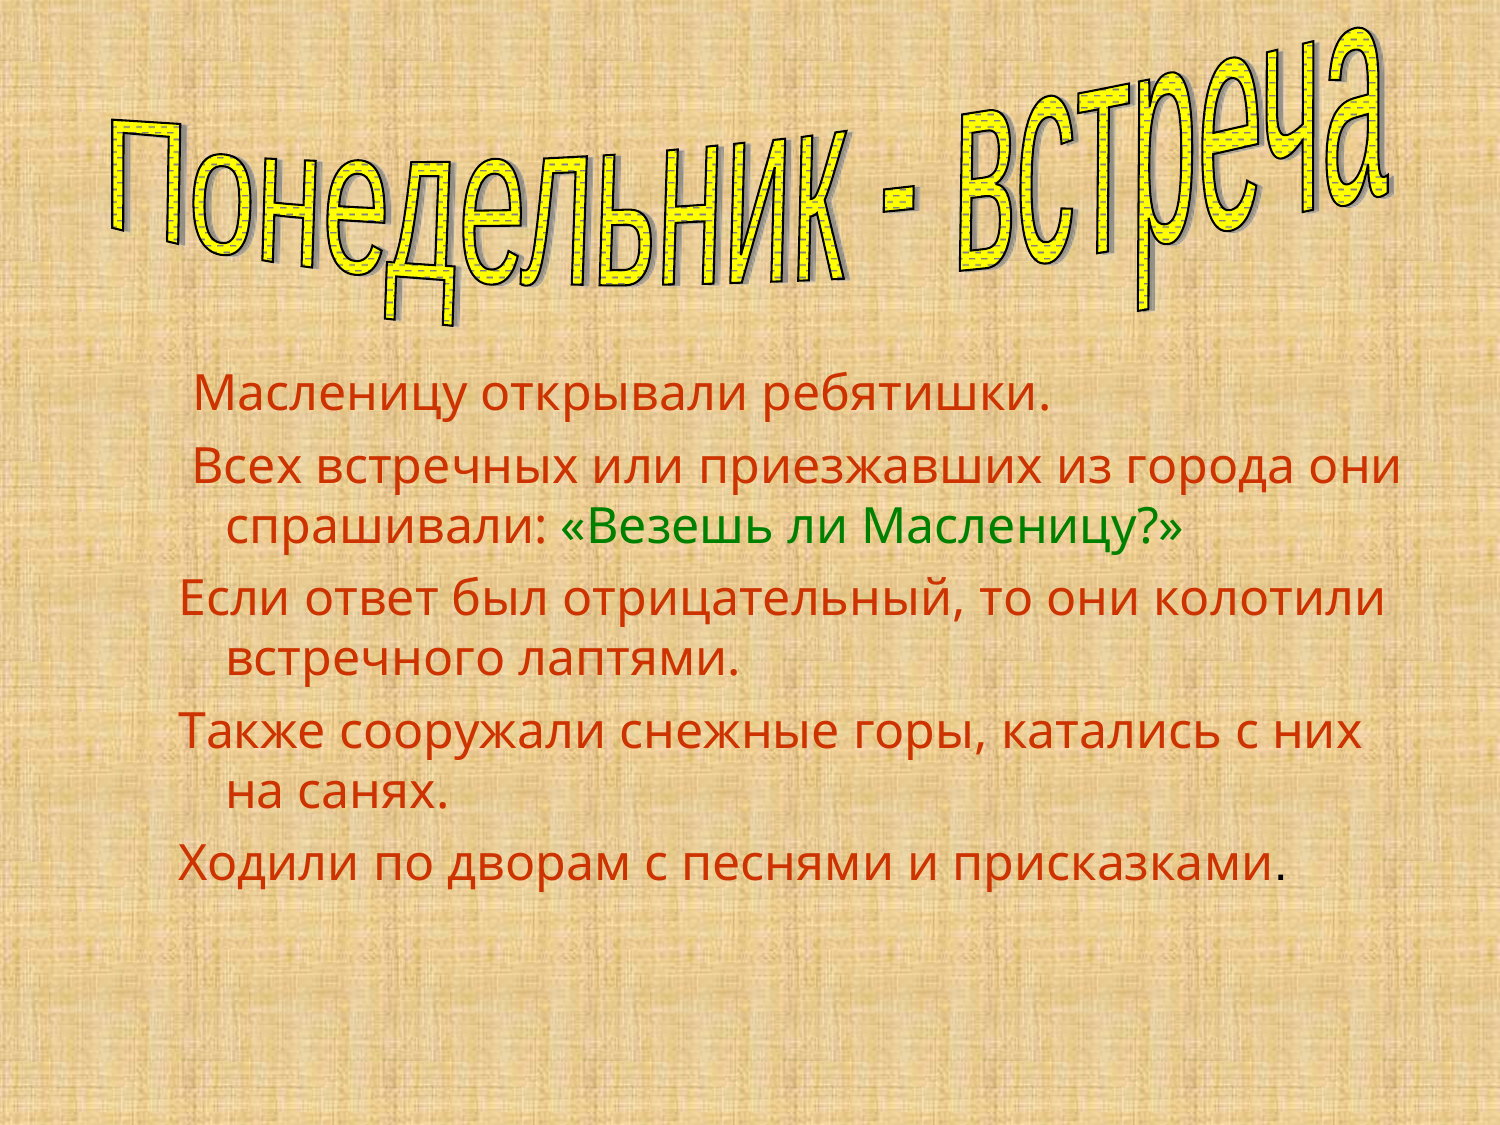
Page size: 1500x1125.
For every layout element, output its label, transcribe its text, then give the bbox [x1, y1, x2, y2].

picture [0, 0, 1500, 1125]
text_box Понедельник - встреча [384, 161, 455, 326]
text_box Понедельник - встреча [193, 154, 251, 256]
text_box Понедельник - встреча [730, 138, 786, 284]
list Масленицу открывали ребятишки. Всех встречных или приезжавших из города они спрашивали: «Везешь ли Масленицу?» Если ответ был отрицательный, то они колотили встречного лаптями. Также сооружали снежные горы, катались с них на санях. Ходили по дворам с песнями и присказками. [88, 208, 1439, 1053]
text_box Понедельник - встреча [883, 186, 914, 212]
text_box Понедельник - встреча [112, 119, 181, 245]
text_box Понедельник - встреча [1326, 27, 1388, 207]
text_box Понедельник - встреча [798, 130, 847, 281]
text_box Понедельник - встреча [520, 156, 587, 286]
text_box Понедельник - встреча [1266, 41, 1314, 213]
text_box Понедельник - встреча [1020, 95, 1073, 264]
text_box Понедельник - встреча [1078, 83, 1130, 254]
text_box Понедельник - встреча [1202, 57, 1259, 232]
text_box Понедельник - встреча [663, 145, 718, 285]
text_box Понедельник - встреча [1137, 72, 1193, 311]
text_box Понедельник - встреча [327, 160, 385, 275]
text_box Понедельник - встреча [262, 158, 316, 268]
text_box Понедельник - встреча [599, 154, 651, 286]
text_box Понедельник - встреча [959, 110, 1012, 271]
text_box Понедельник - встреча [463, 158, 521, 285]
